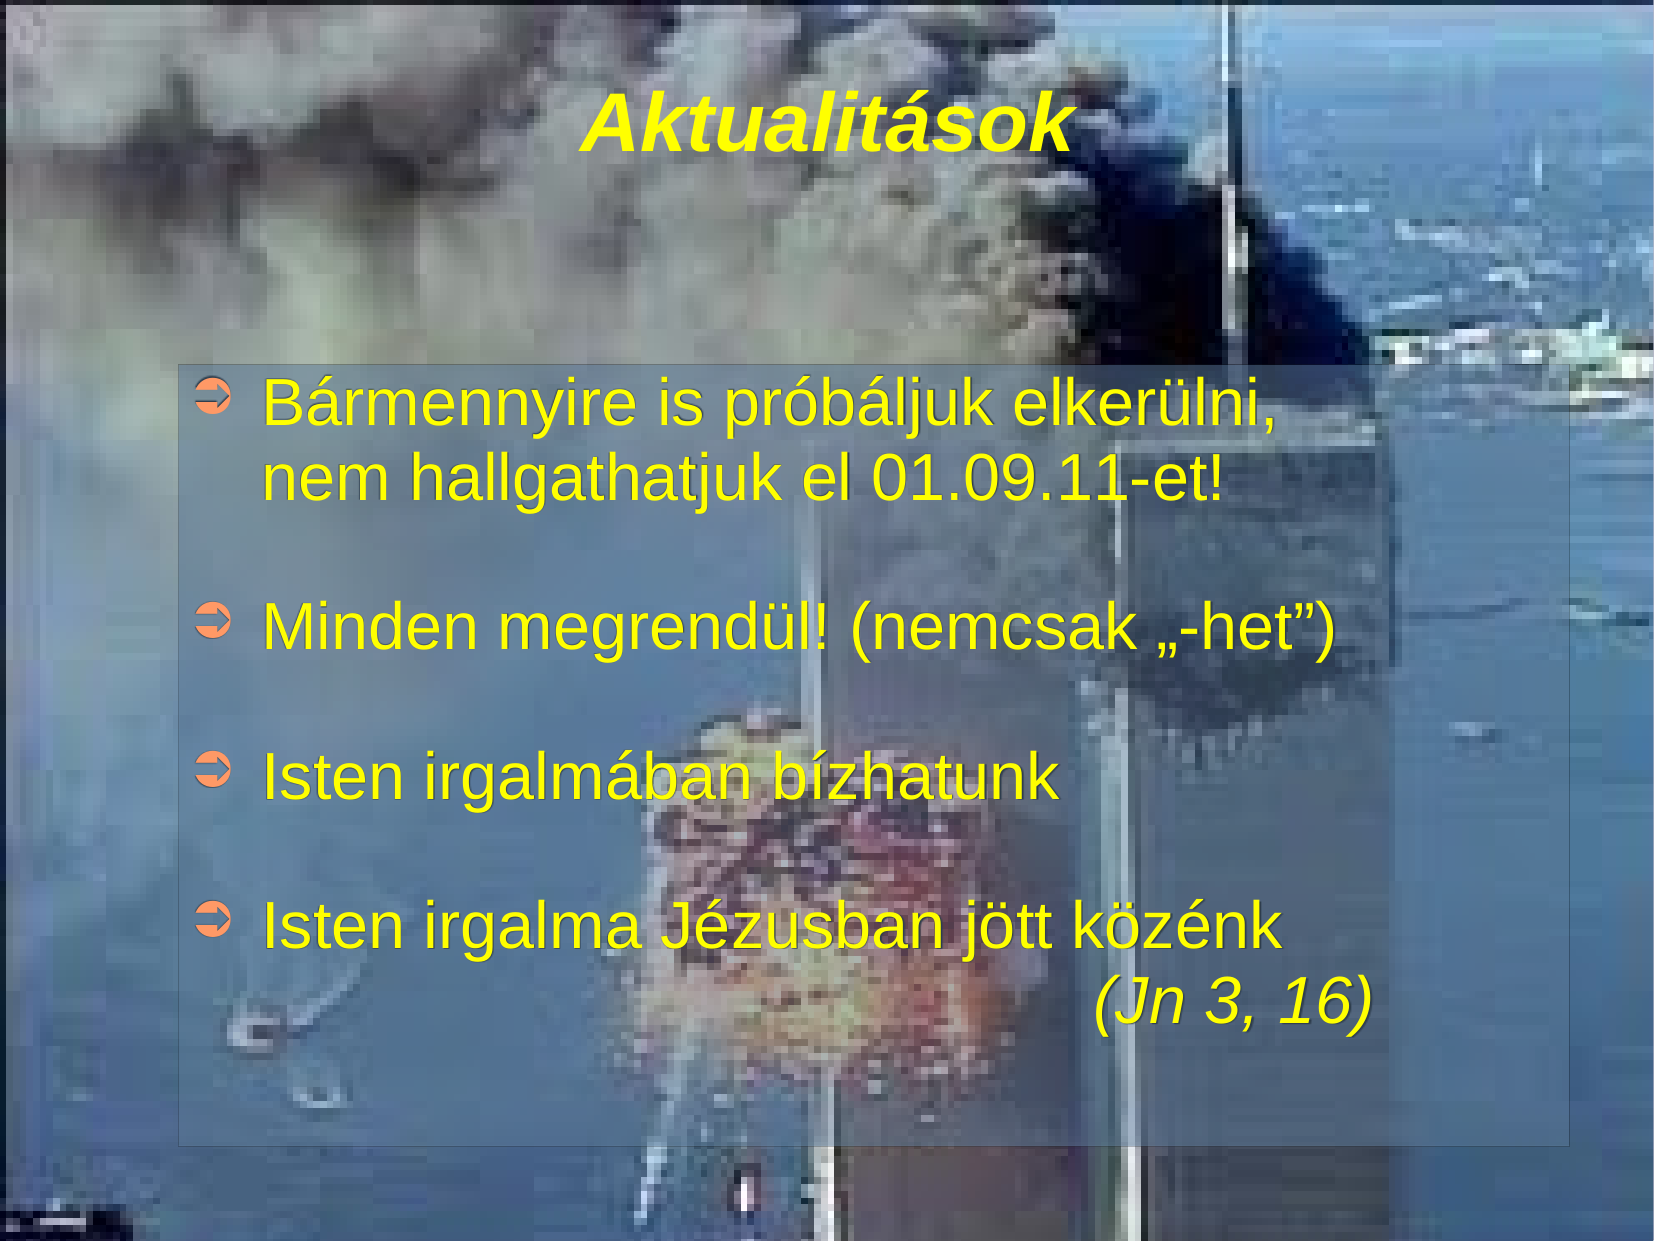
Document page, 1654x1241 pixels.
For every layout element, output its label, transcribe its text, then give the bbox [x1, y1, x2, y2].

title Aktualitások [121, 19, 1534, 227]
list Bármennyire is próbáljuk elkerülni, nem hallgathatjuk el 01.09.11-et! Minden megrendül! (nemcsak „-het”) Isten irgalmában bízhatunk Isten irgalma Jézusban jött közénk (Jn 3, 16) [178, 364, 1570, 1147]
picture [0, 0, 1654, 1241]
